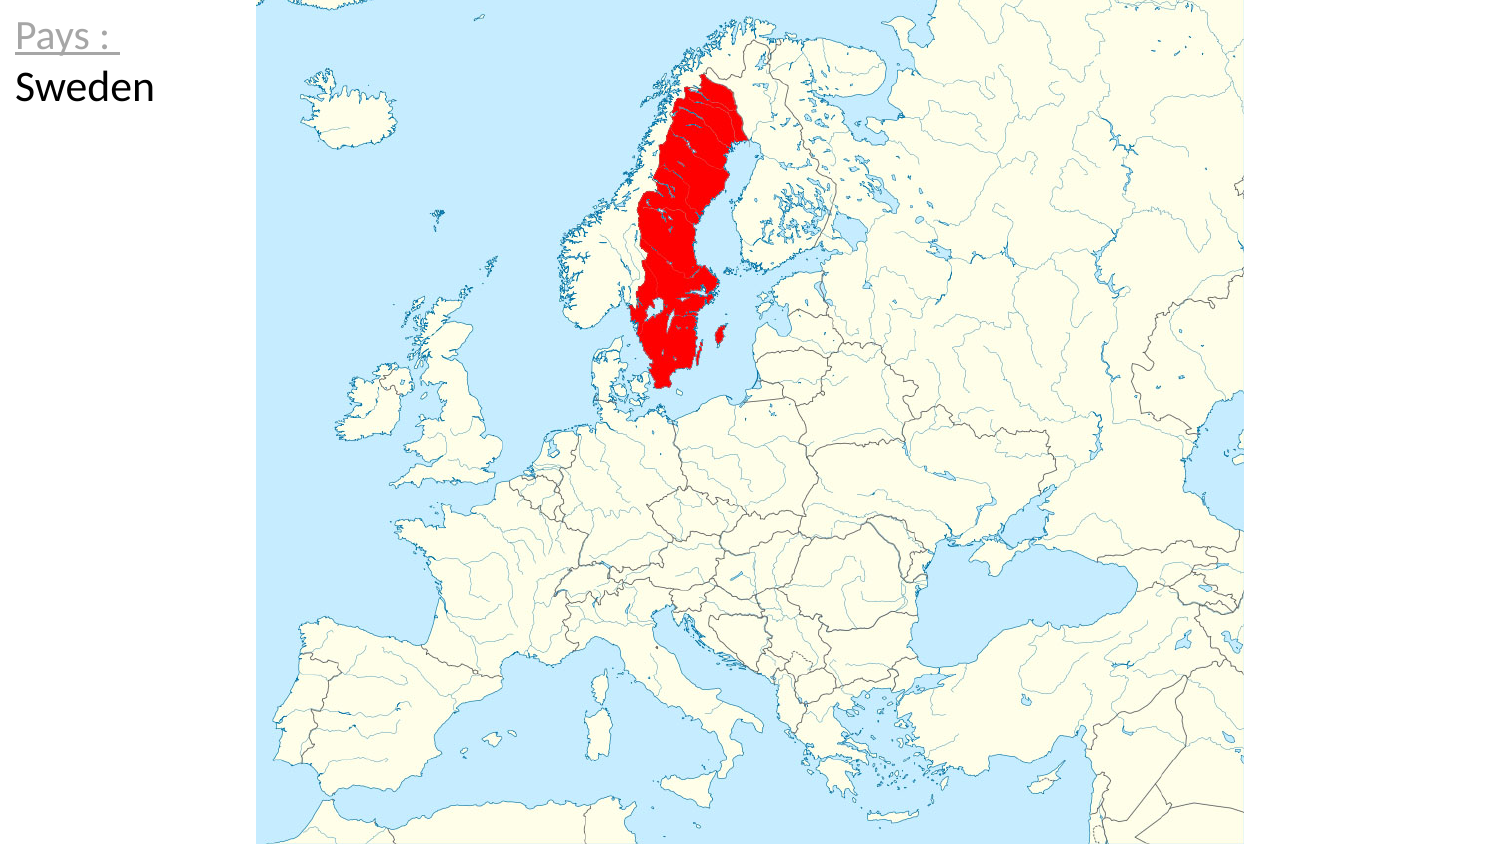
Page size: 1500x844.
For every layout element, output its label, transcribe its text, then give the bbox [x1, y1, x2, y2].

picture [256, 0, 1244, 844]
text_box Pays : Sweden [0, 0, 256, 295]
